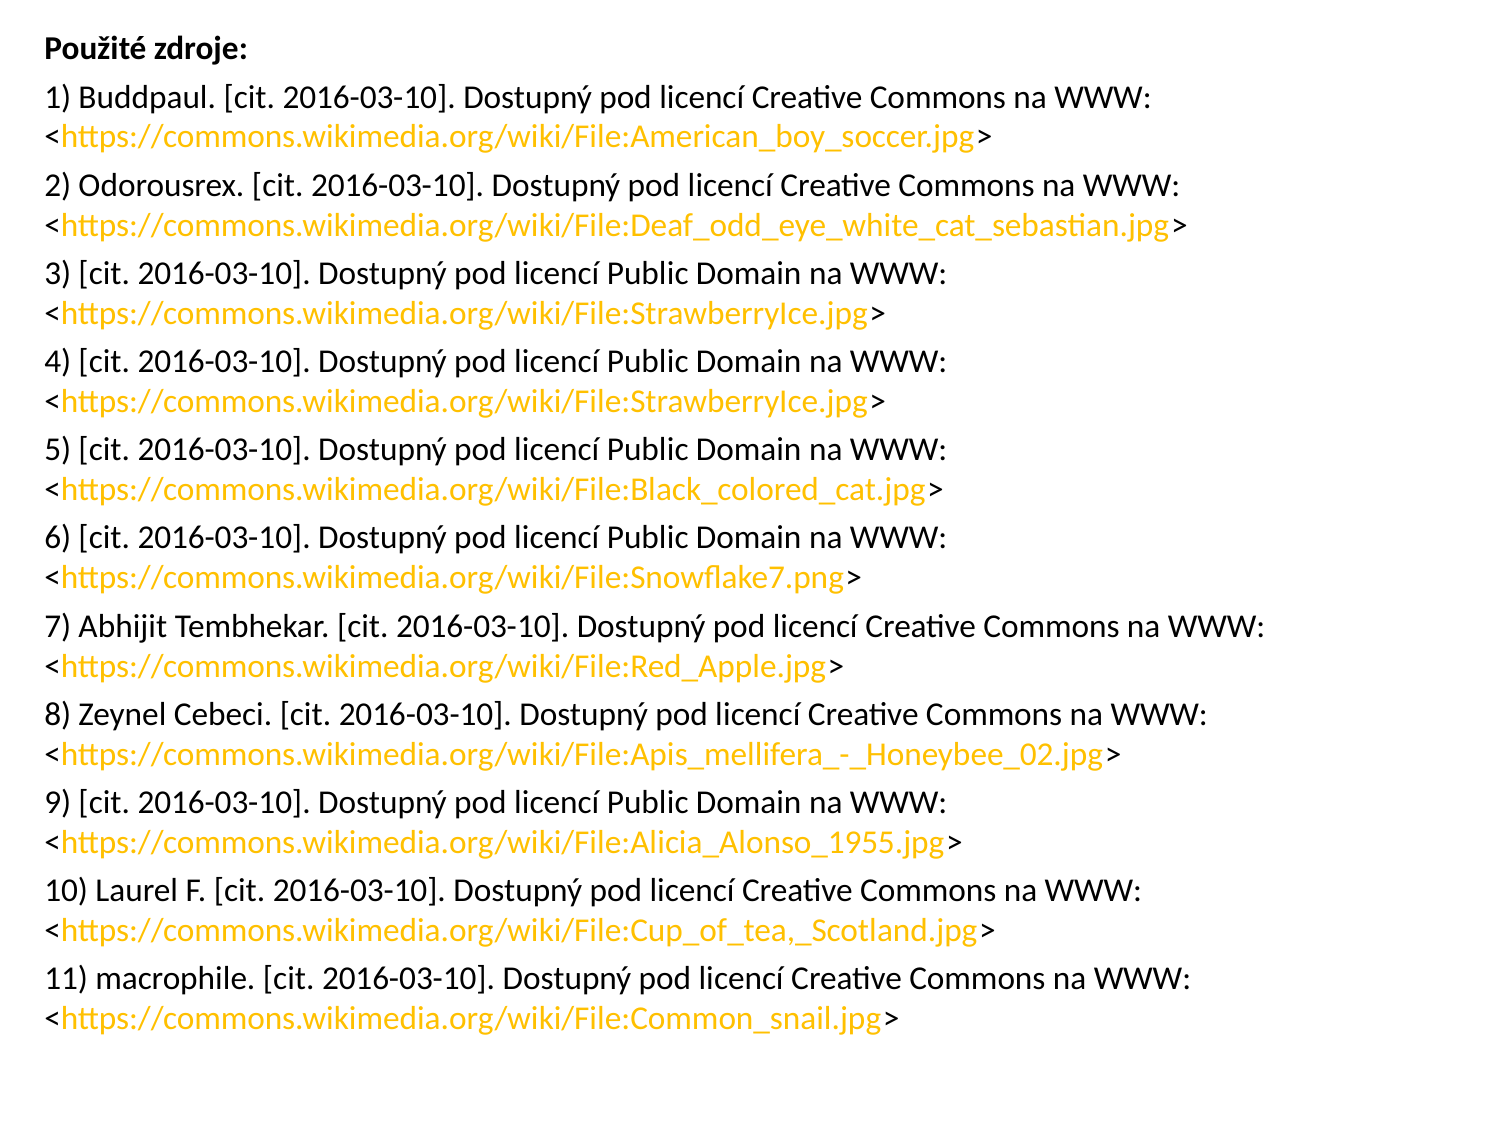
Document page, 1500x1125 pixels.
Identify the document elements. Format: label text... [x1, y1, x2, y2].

list Použité zdroje: 1) Buddpaul. [cit. 2016-03-10]. Dostupný pod licencí Creative Commons na WWW: <https://commons.wikimedia.org/wiki/File:American_boy_soccer.jpg> 2) Odorousrex. [cit. 2016-03-10]. Dostupný pod licencí Creative Commons na WWW: <https://commons.wikimedia.org/wiki/File:Deaf_odd_eye_white_cat_sebastian.jpg> 3) [cit. 2016-03-10]. Dostupný pod licencí Public Domain na WWW: <https://commons.wikimedia.org/wiki/File:StrawberryIce.jpg> 4) [cit. 2016-03-10]. Dostupný pod licencí Public Domain na WWW: <https://commons.wikimedia.org/wiki/File:StrawberryIce.jpg> 5) [cit. 2016-03-10]. Dostupný pod licencí Public Domain na WWW: <https://commons.wikimedia.org/wiki/File:Black_colored_cat.jpg> 6) [cit. 2016-03-10]. Dostupný pod licencí Public Domain na WWW: <https://commons.wikimedia.org/wiki/File:Snowflake7.png> 7) Abhijit Tembhekar. [cit. 2016-03-10]. Dostupný pod licencí Creative Commons na WWW: <https://commons.wikimedia.org/wiki/File:Red_Apple.jpg> 8) Zeynel Cebeci. [cit. 2016-03-10]. Dostupný pod licencí Creative Commons na WWW: <https://commons.wikimedia.org/wiki/File:Apis_mellifera_-_Honeybee_02.jpg> 9) [cit. 2016-03-10]. Dostupný pod licencí Public Domain na WWW: <https://commons.wikimedia.org/wiki/File:Alicia_Alonso_1955.jpg> 10) Laurel F. [cit. 2016-03-10]. Dostupný pod licencí Creative Commons na WWW: <https://commons.wikimedia.org/wiki/File:Cup_of_tea,_Scotland.jpg> 11) macrophile. [cit. 2016-03-10]. Dostupný pod licencí Creative Commons na WWW: <https://commons.wikimedia.org/wiki/File:Common_snail.jpg> [29, 19, 1483, 1106]
